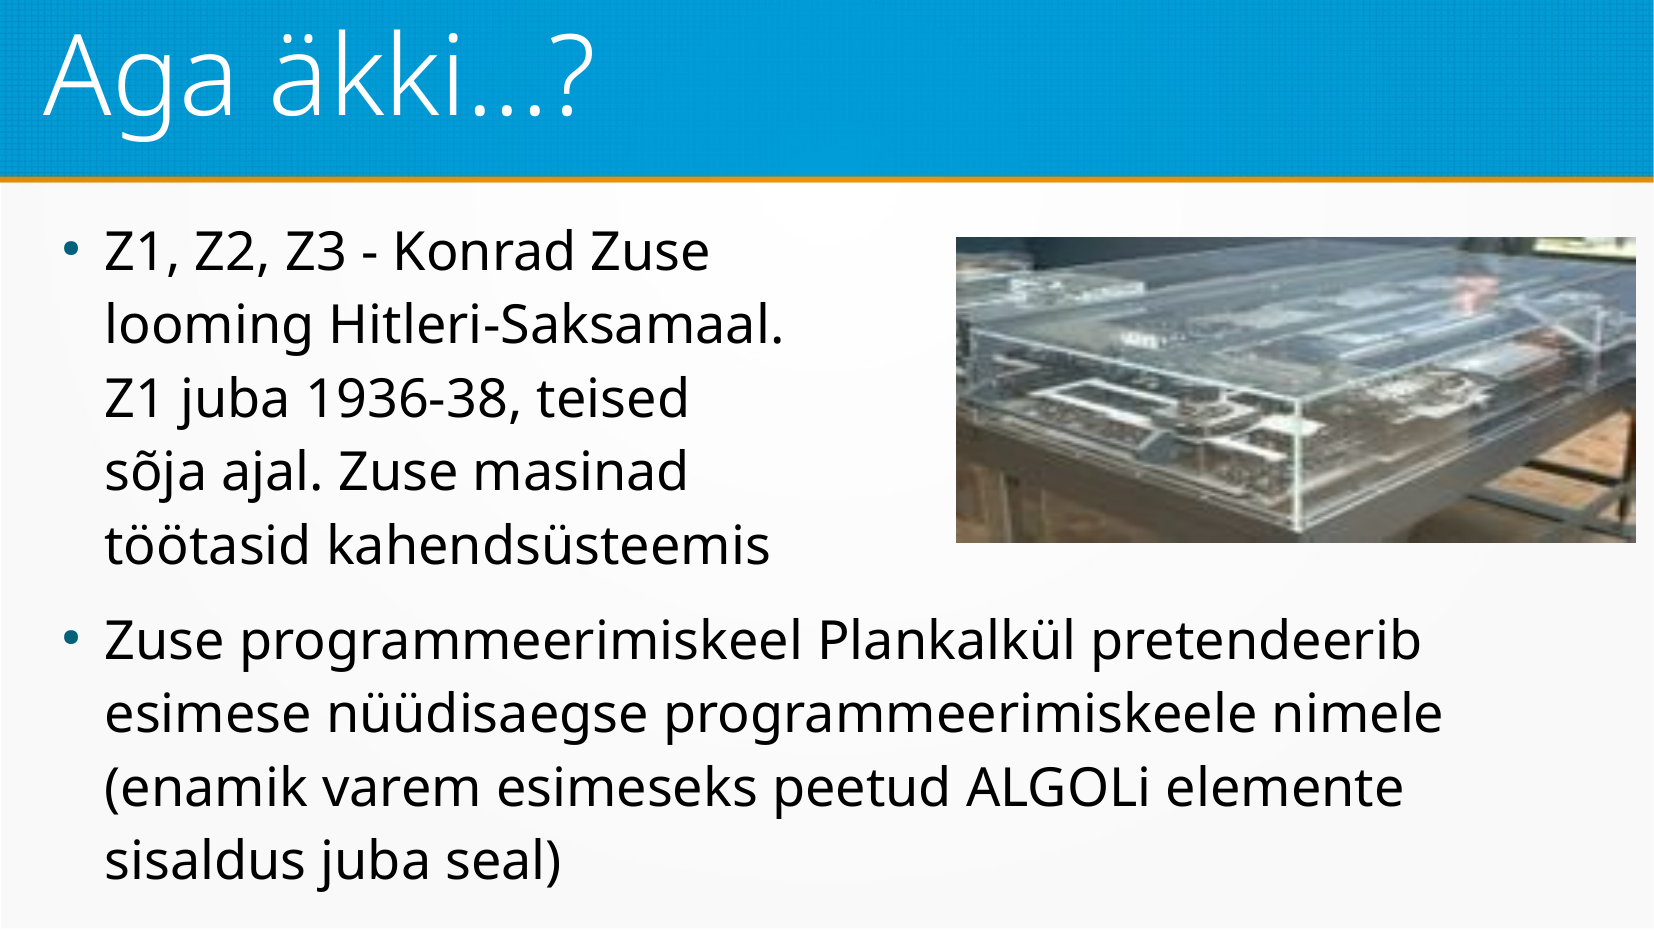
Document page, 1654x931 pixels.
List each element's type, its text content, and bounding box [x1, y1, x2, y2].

list Z1, Z2, Z3 - Konrad Zuse looming Hitleri-Saksamaal. Z1 juba 1936-38, teised sõja ajal. Zuse masinad töötasid kahendsüsteemis Zuse programmeerimiskeel Plankalkül pretendeerib esimese nüüdisaegse programmeerimiskeele nimele (enamik varem esimeseks peetud ALGOLi elemente sisaldus juba seal) [47, 212, 1607, 902]
picture [0, 175, 1654, 931]
title Aga äkki...? [43, 0, 1619, 149]
